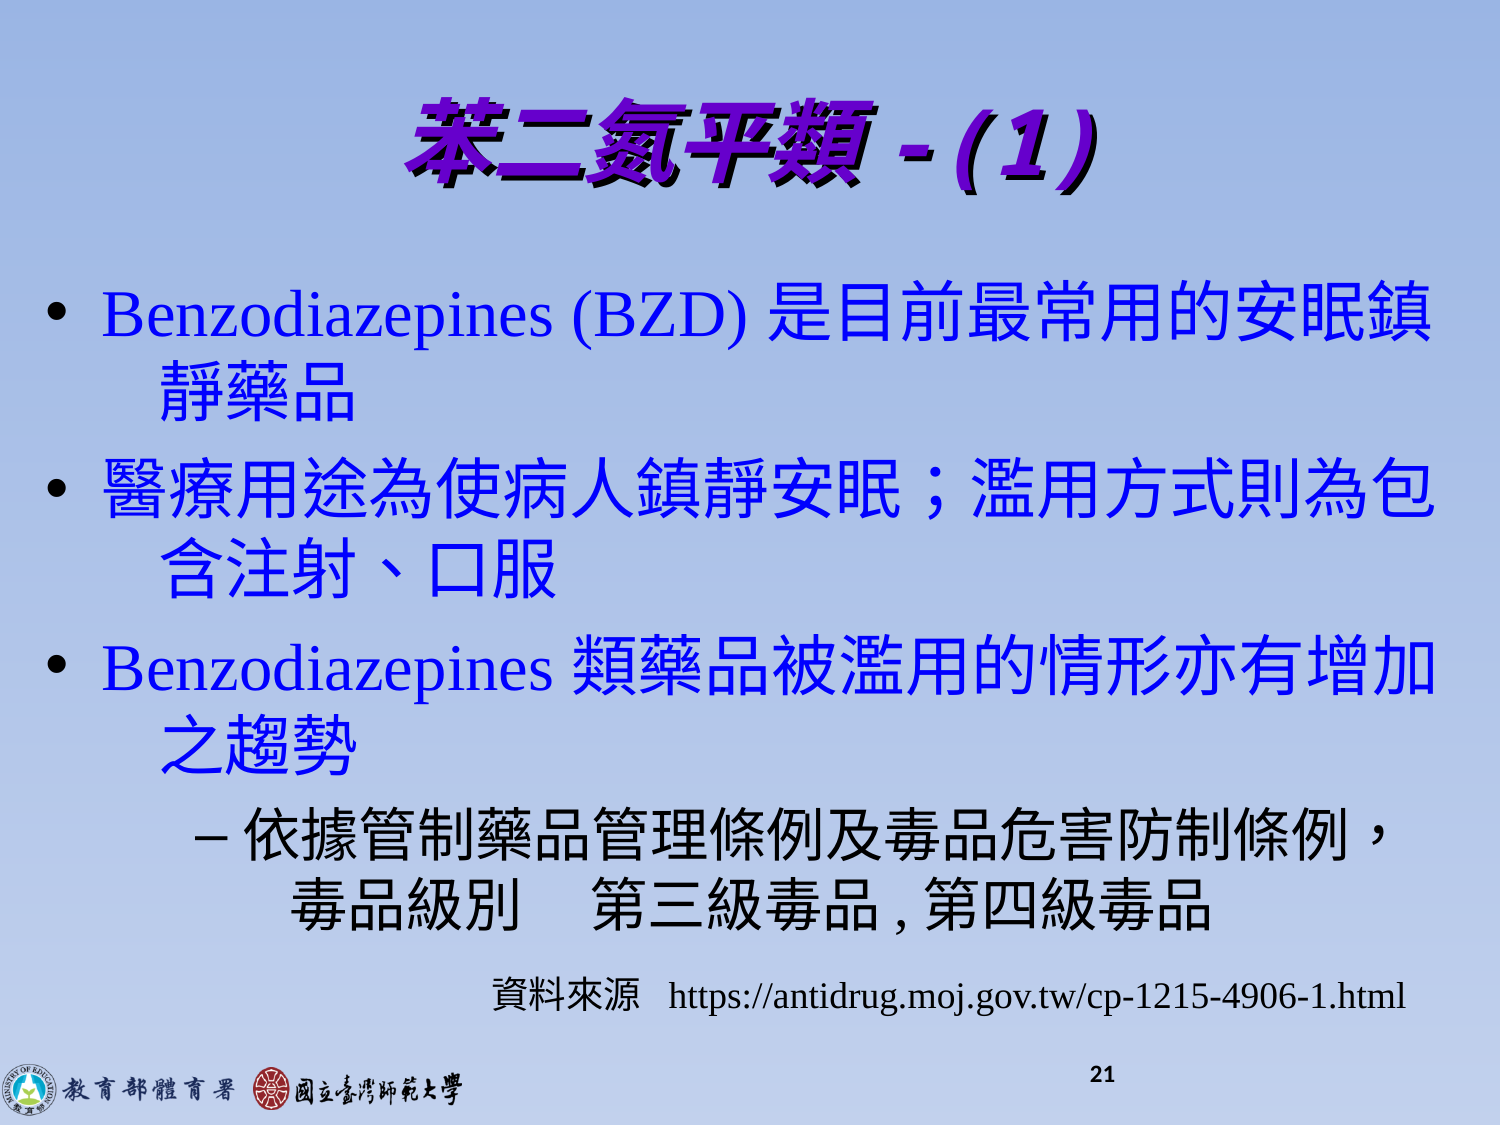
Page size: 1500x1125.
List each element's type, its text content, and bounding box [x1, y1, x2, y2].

text_box 資料來源 https://antidrug.moj.gov.tw/cp-1215-4906-1.html [476, 963, 1473, 1023]
text_box [1074, 1042, 1426, 1103]
list Benzodiazepines (BZD)是目前最常用的安眠鎮靜藥品 醫療用途為使病人鎮靜安眠；濫用方式則為包含注射、口服 Benzodiazepines類藥品被濫用的情形亦有增加之趨勢 依據管制藥品管理條例及毒品危害防制條例，毒品級別 第三級毒品,第四級毒品 [30, 262, 1460, 1005]
title 苯二氮平類-(1) [75, 45, 1426, 233]
